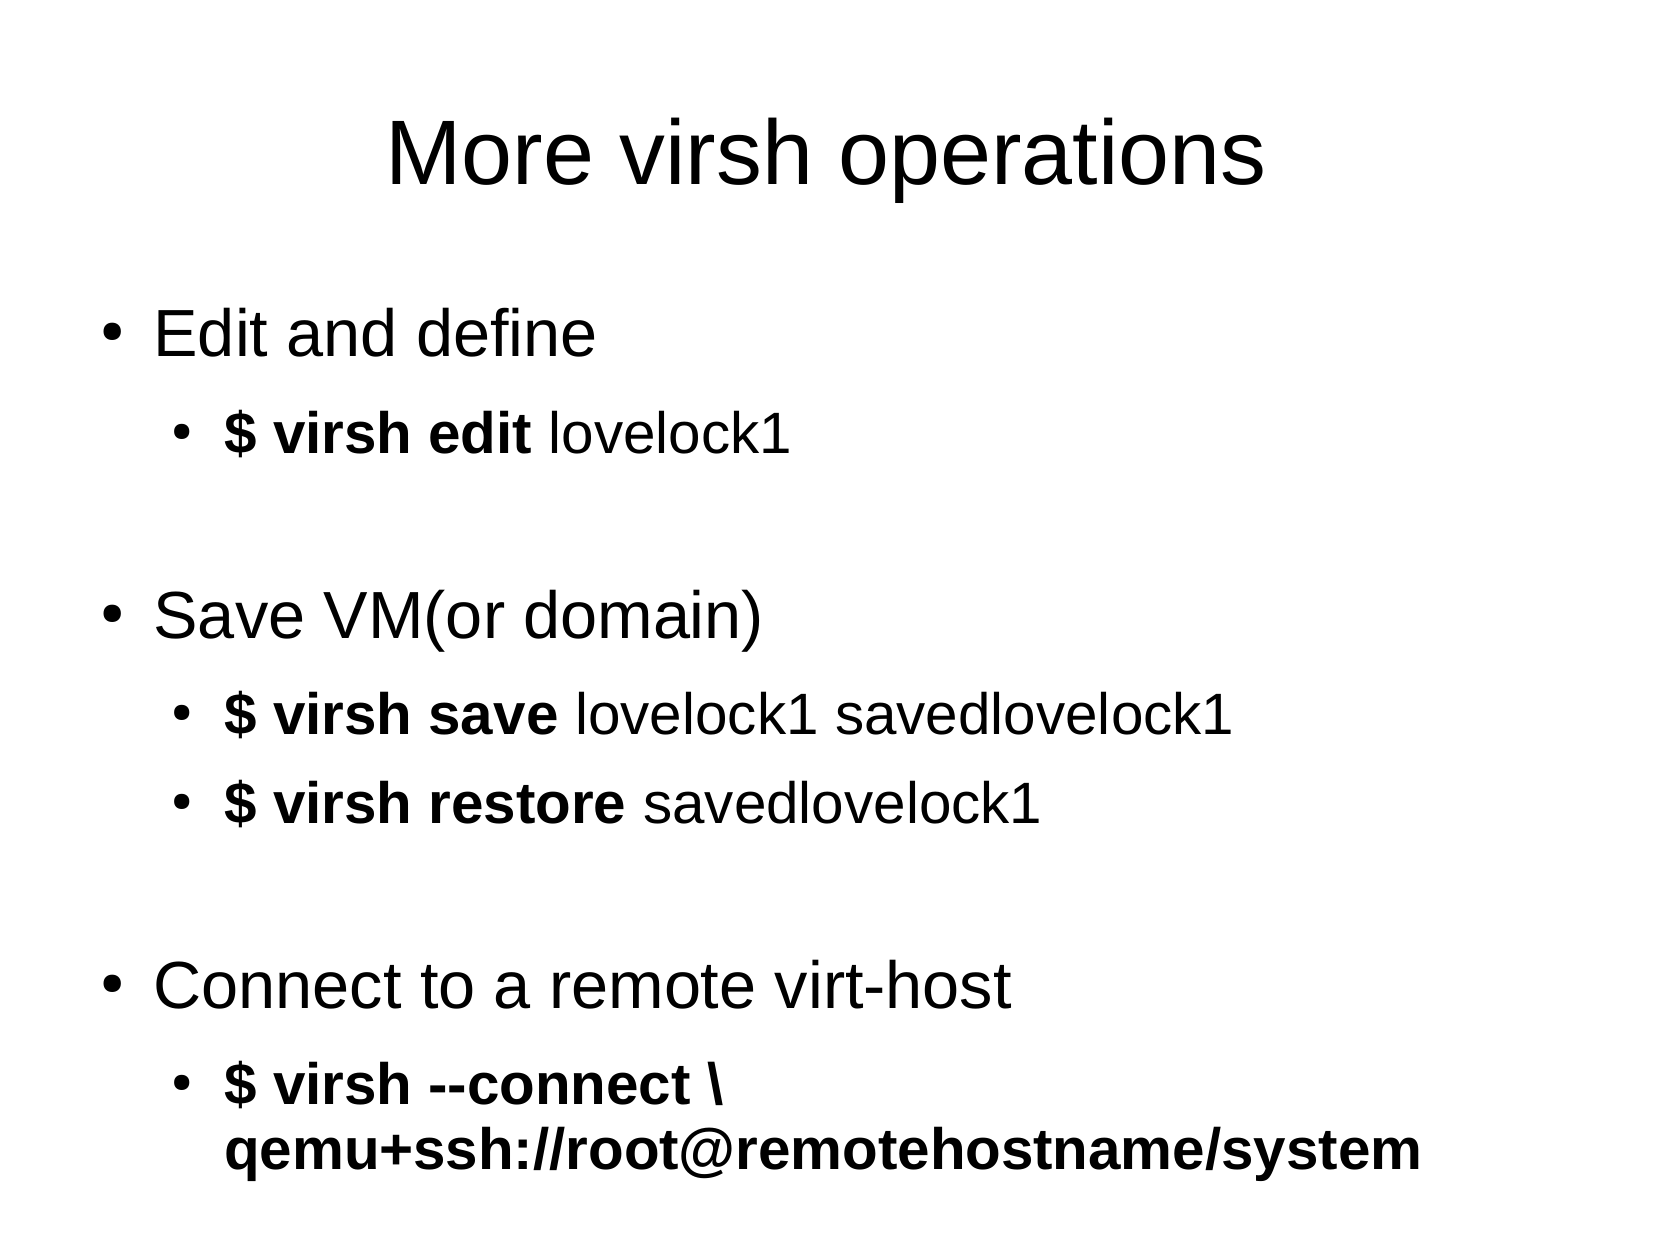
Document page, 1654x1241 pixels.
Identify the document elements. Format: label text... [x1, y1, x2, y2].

title More virsh operations [82, 49, 1571, 257]
list Edit and define $ virsh edit lovelock1 Save VM(or domain) $ virsh save lovelock1 savedlovelock1 $ virsh restore savedlovelock1 Connect to a remote virt-host $ virsh --connect \ qemu+ssh://root@remotehostname/system [82, 296, 1571, 1241]
